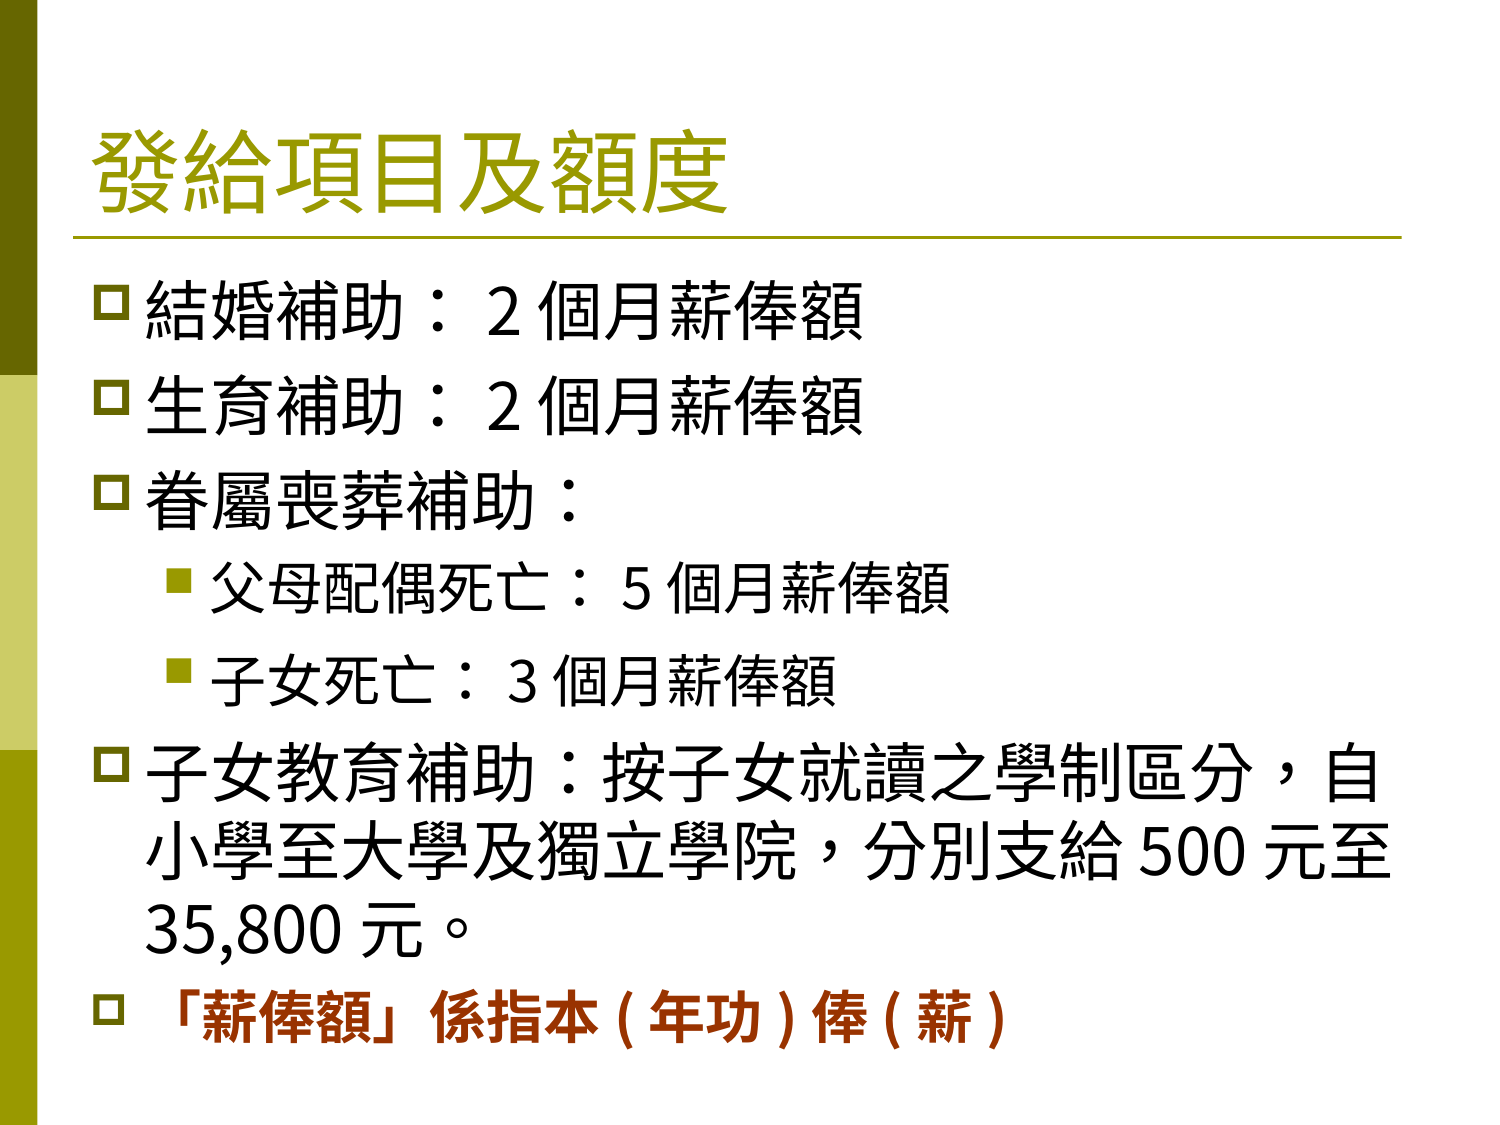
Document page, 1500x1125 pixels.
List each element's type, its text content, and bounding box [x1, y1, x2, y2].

list 結婚補助：2個月薪俸額 生育補助：2個月薪俸額 眷屬喪葬補助： 父母配偶死亡：5個月薪俸額 子女死亡：3個月薪俸額 子女教育補助：按子女就讀之學制區分，自小學至大學及獨立學院，分別支給500元至35,800元。 「薪俸額」係指本(年功)俸(薪) [75, 262, 1426, 1059]
title 發給項目及額度 [75, 45, 1426, 233]
